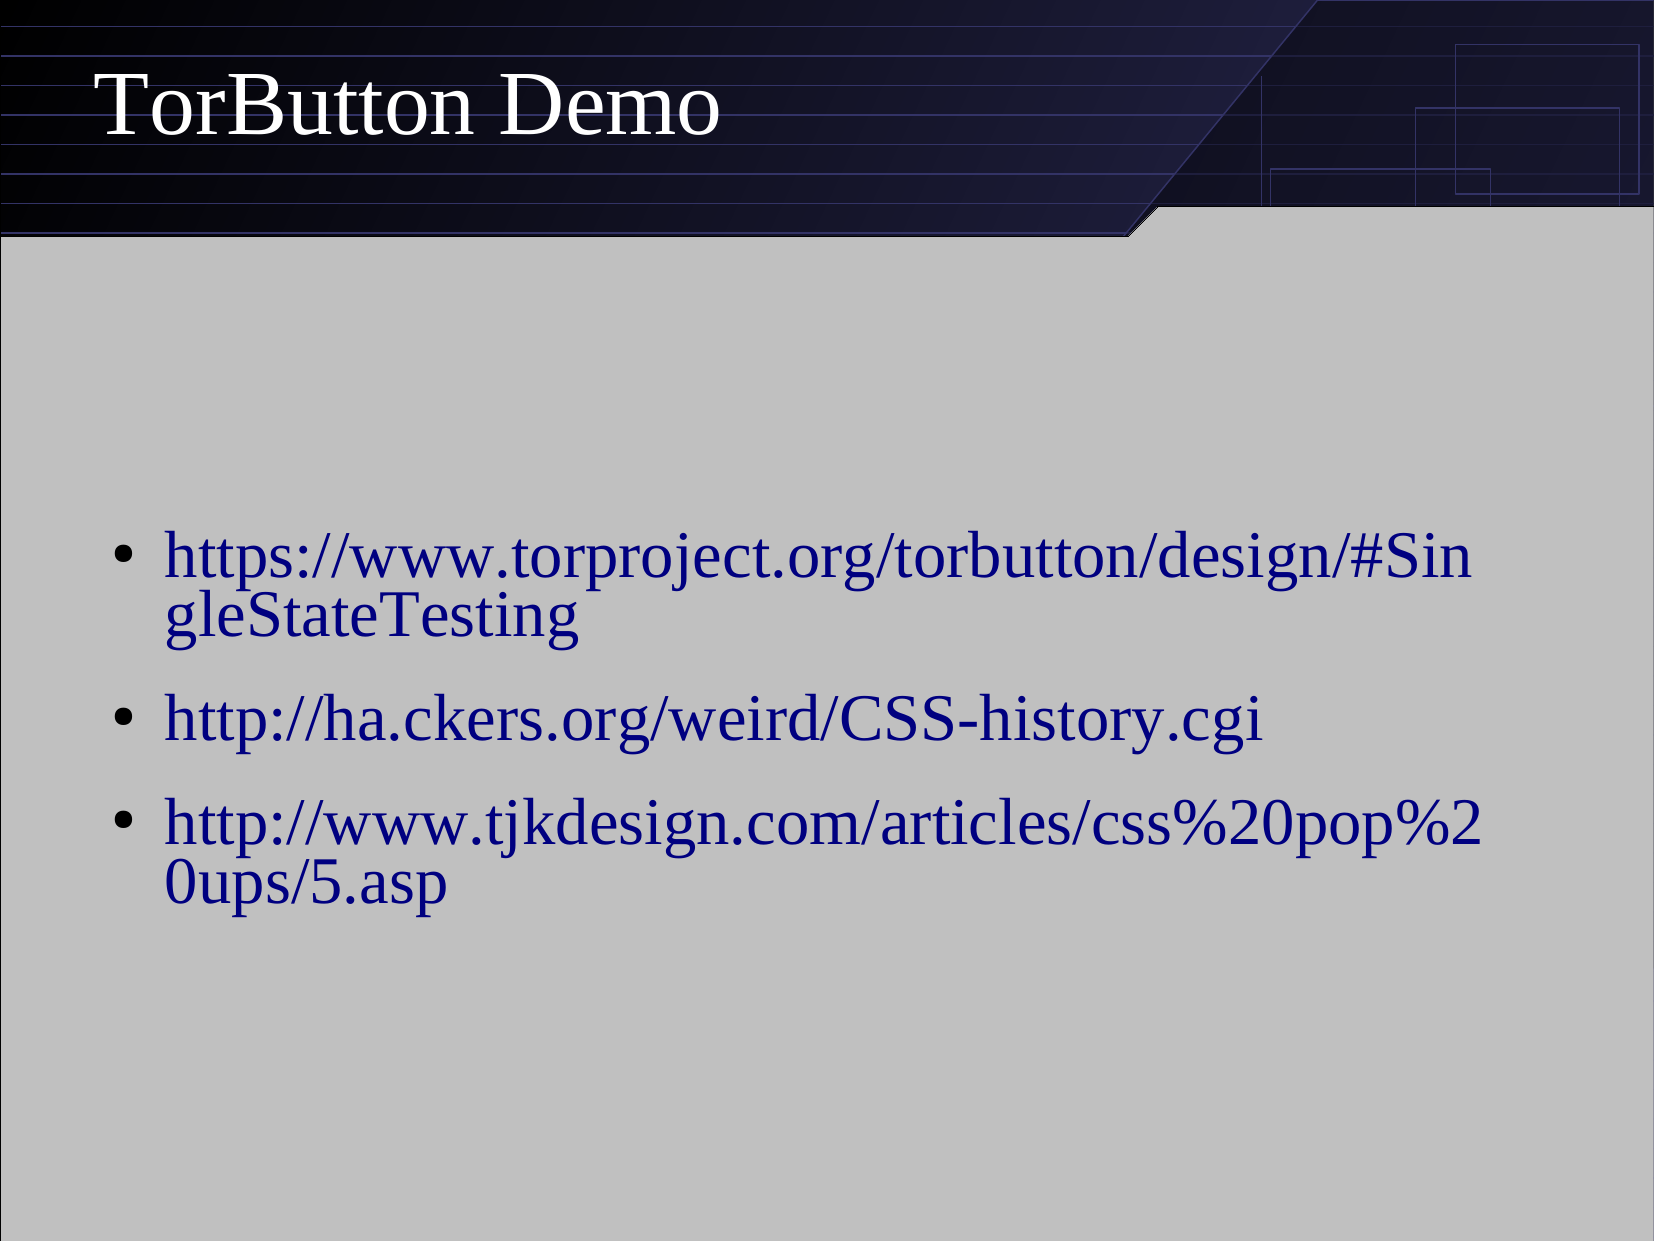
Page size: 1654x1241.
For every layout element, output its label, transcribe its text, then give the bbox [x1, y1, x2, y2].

title TorButton Demo [93, 0, 1506, 208]
list https://www.torproject.org/torbutton/design/#SingleStateTesting http://ha.ckers.org/weird/CSS-history.cgi http://www.tjkdesign.com/articles/css%20pop%20ups/5.asp [93, 517, 1506, 857]
